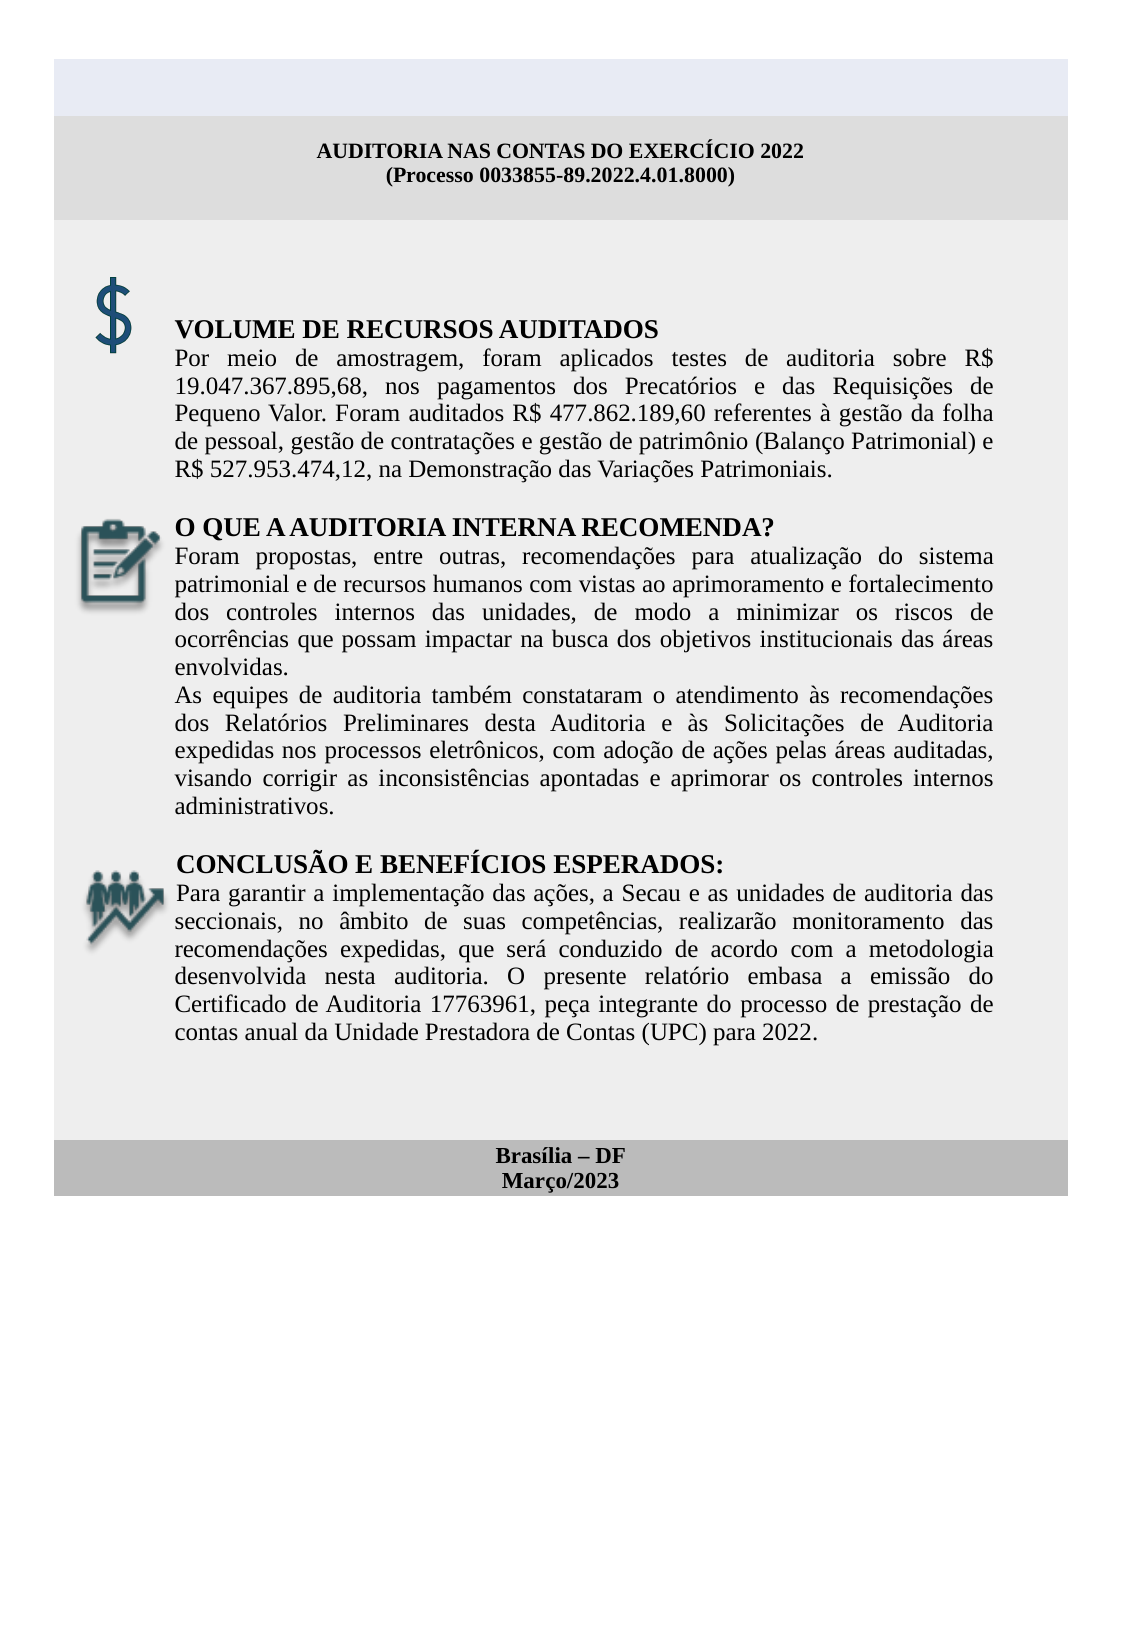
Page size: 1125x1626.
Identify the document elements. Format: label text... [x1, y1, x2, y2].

table_cell [1027, 220, 1068, 1140]
table_cell VOLUME DE RECURSOS AUDITADOS Por meio de amostragem, foram aplicados testes de auditoria sobre R$ 19.047.367.895,68, nos pagamentos dos Precatórios e das Requisições de Pequeno Valor. Foram auditados R$ 477.862.189,60 referentes à gestão da folha de pessoal, gestão de contratações e gestão de patrimônio (Balanço Patrimonial) e R$ 527.953.474,12, na Demonstração das Variações Patrimoniais. O QUE A AUDITORIA INTERNA RECOMENDA? Foram propostas, entre outras, recomendações para atualização do sistema patrimonial e de recursos humanos com vistas ao aprimoramento e fortalecimento dos controles internos das unidades, de modo a minimizar os riscos de ocorrências que possam impactar na busca dos objetivos institucionais das áreas envolvidas. As equipes de auditoria também constataram o atendimento às recomendações dos Relatórios Preliminares desta Auditoria e às Solicitações de Auditoria expedidas nos processos eletrônicos, com adoção de ações pelas áreas auditadas, visando corrigir as inconsistências apontadas e aprimorar os controles internos administrativos. CONCLUSÃO E BENEFÍCIOS ESPERADOS: Para garantir a implementação das ações, a Secau e as unidades de auditoria das seccionais, no âmbito de suas competências, realizarão monitoramento das recomendações expedidas, que será conduzido de acordo com a metodologia desenvolvida nesta auditoria. O presente relatório embasa a emissão do Certificado de Auditoria 17763961, peça integrante do processo de prestação de contas anual da Unidade Prestadora de Contas (UPC) para 2022. [142, 220, 1027, 1140]
picture [57, 509, 176, 628]
table_cell [54, 220, 142, 1140]
table_cell Brasília – DF Março/2023 [54, 1140, 1068, 1196]
table_cell AUDITORIA NAS CONTAS DO EXERCÍCIO 2022 (Processo 0033855-89.2022.4.01.8000) [54, 116, 1068, 220]
table_header [54, 59, 1068, 116]
picture [71, 273, 155, 357]
picture [71, 853, 180, 973]
